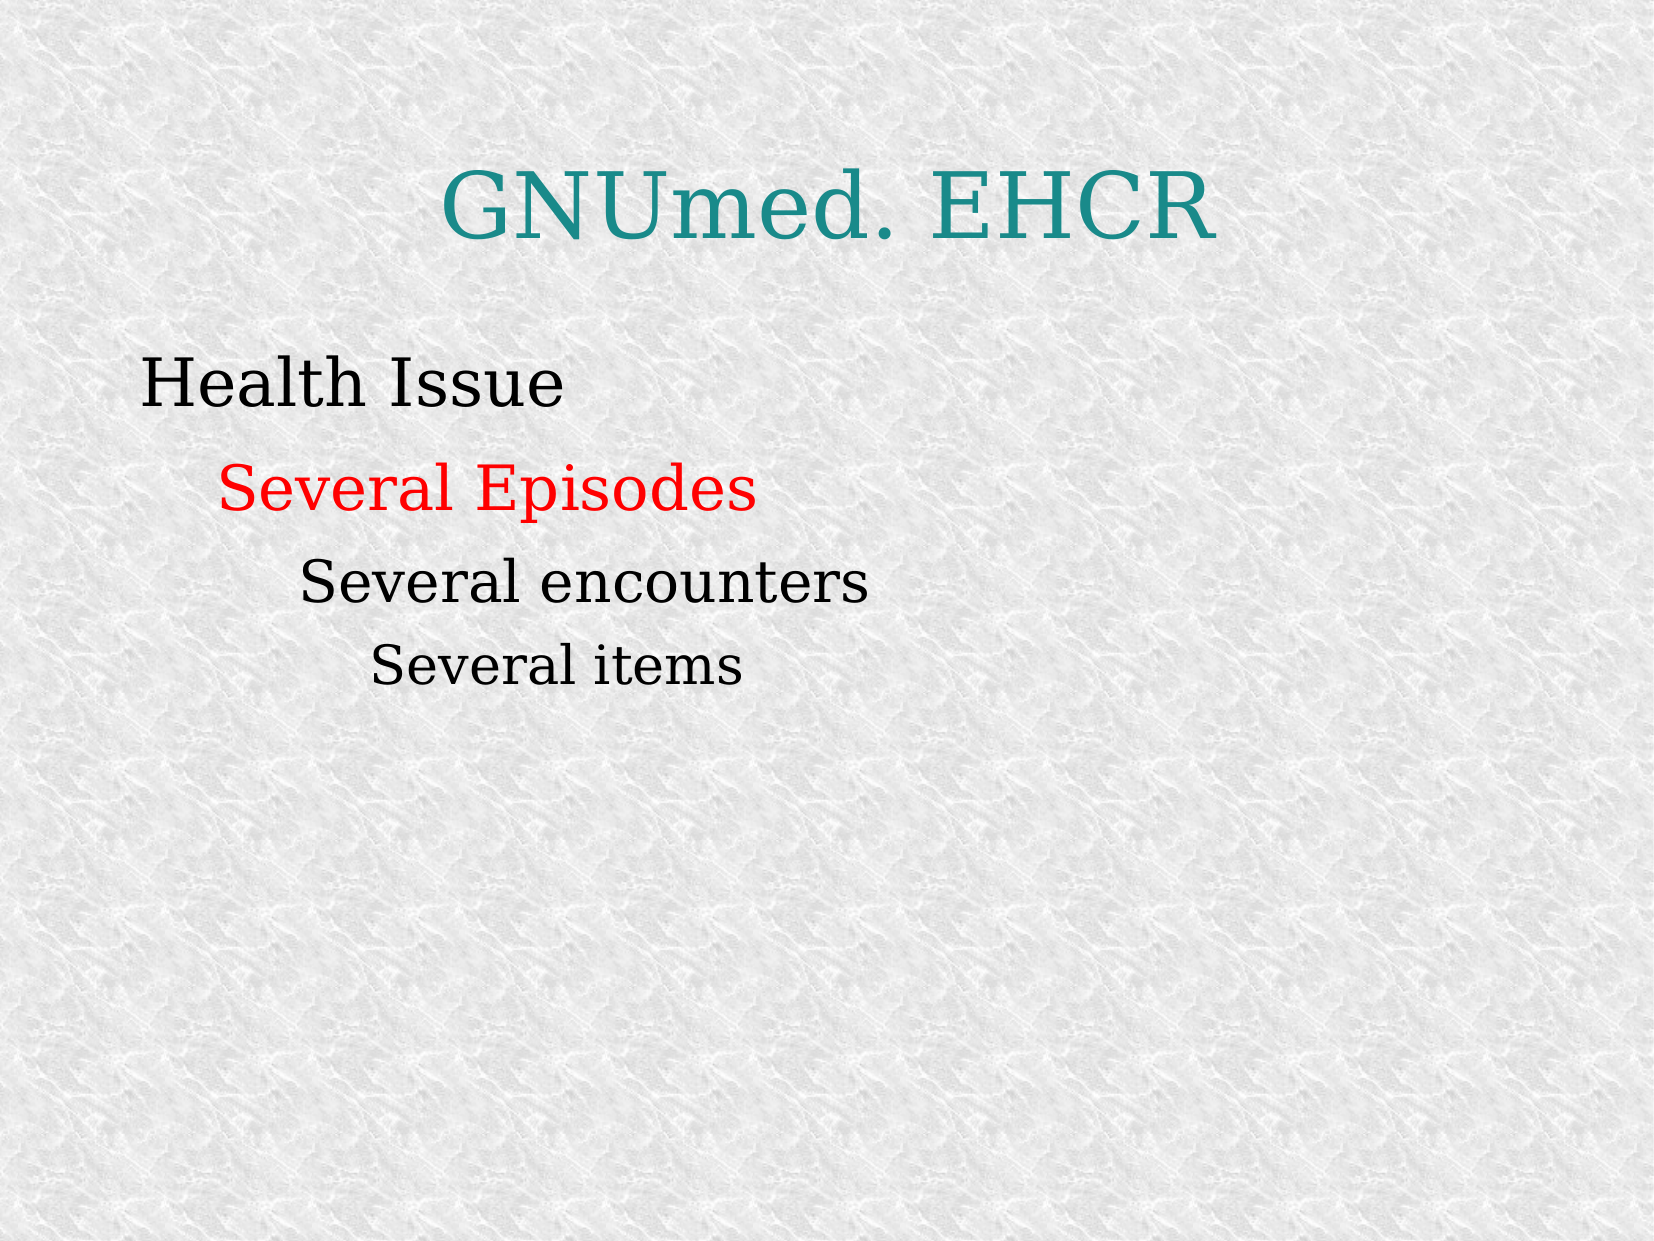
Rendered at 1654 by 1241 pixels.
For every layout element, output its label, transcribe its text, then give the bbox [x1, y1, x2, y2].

title GNUmed. EHCR [121, 102, 1534, 311]
picture [0, 0, 1654, 1241]
list Health Issue Several Episodes Several encounters Several items [121, 344, 1534, 1127]
